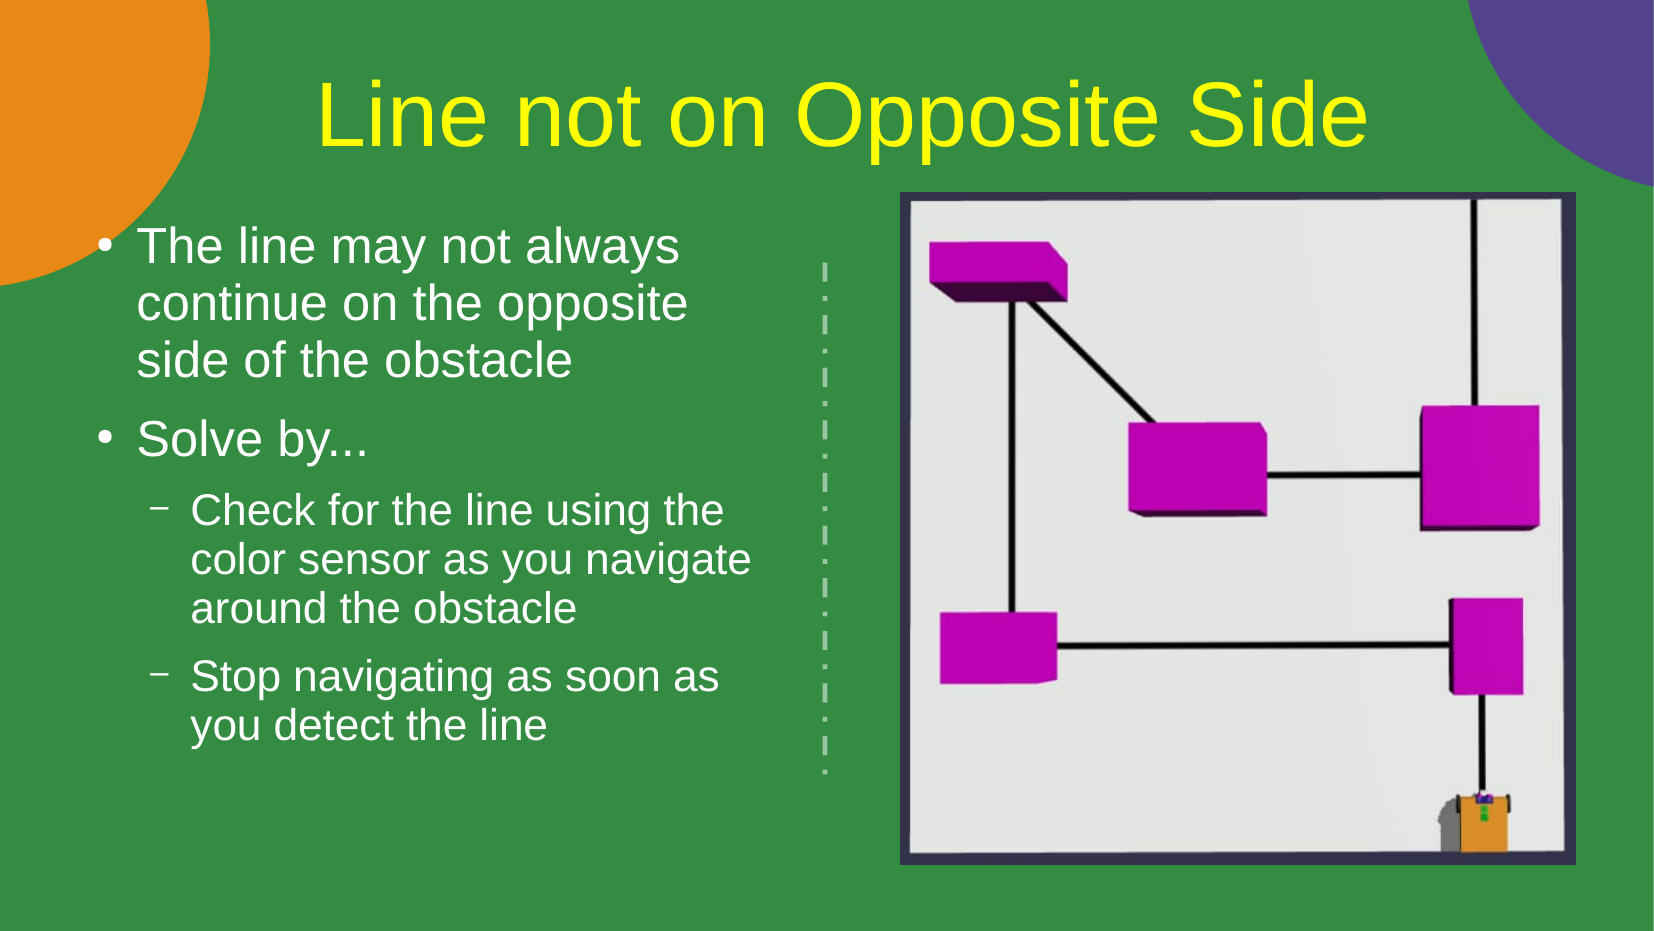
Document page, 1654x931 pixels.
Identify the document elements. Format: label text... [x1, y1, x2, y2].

picture [900, 192, 1576, 865]
title Line not on Opposite Side [187, 37, 1501, 193]
list The line may not always continue on the opposite side of the obstacle Solve by... Check for the line using the color sensor as you navigate around the obstacle Stop navigating as soon as you detect the line [82, 217, 788, 758]
